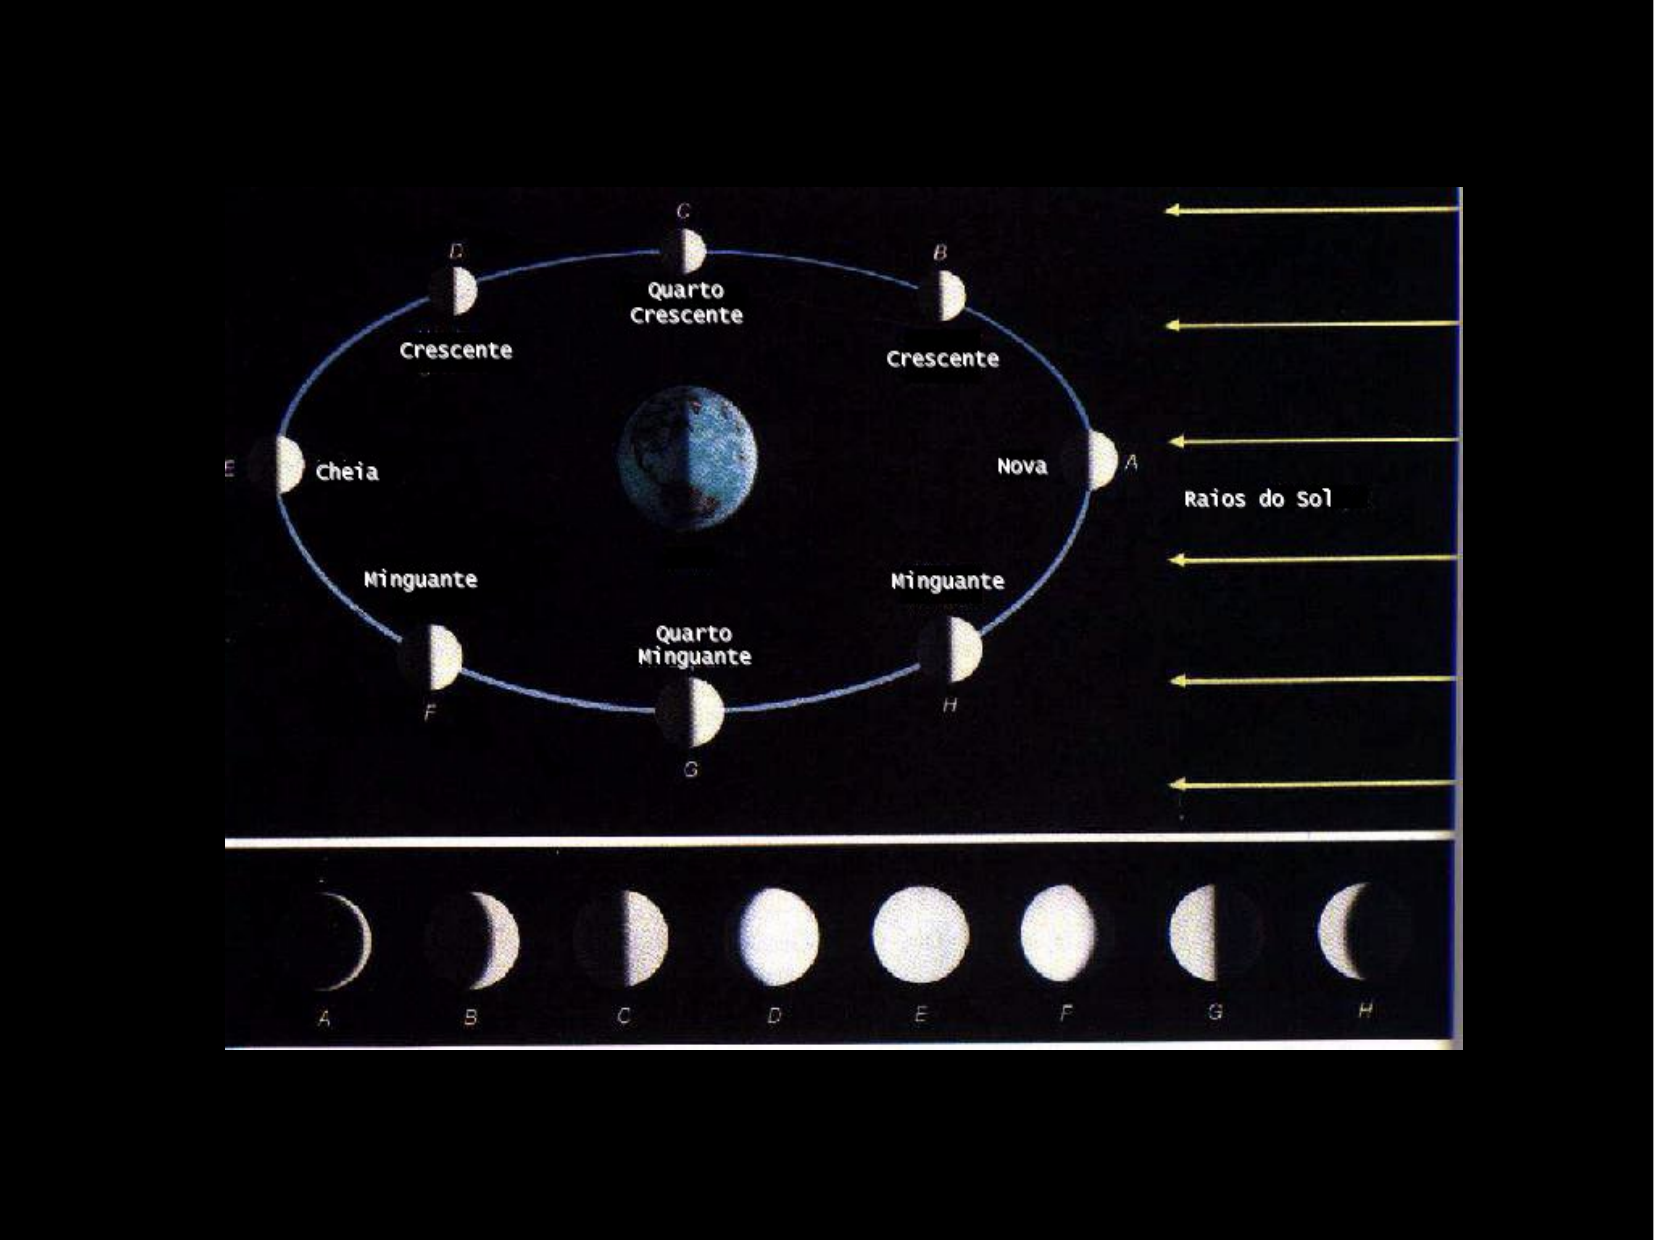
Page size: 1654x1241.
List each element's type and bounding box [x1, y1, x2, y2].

chart [82, 450, 1571, 1109]
picture [225, 187, 1463, 1051]
